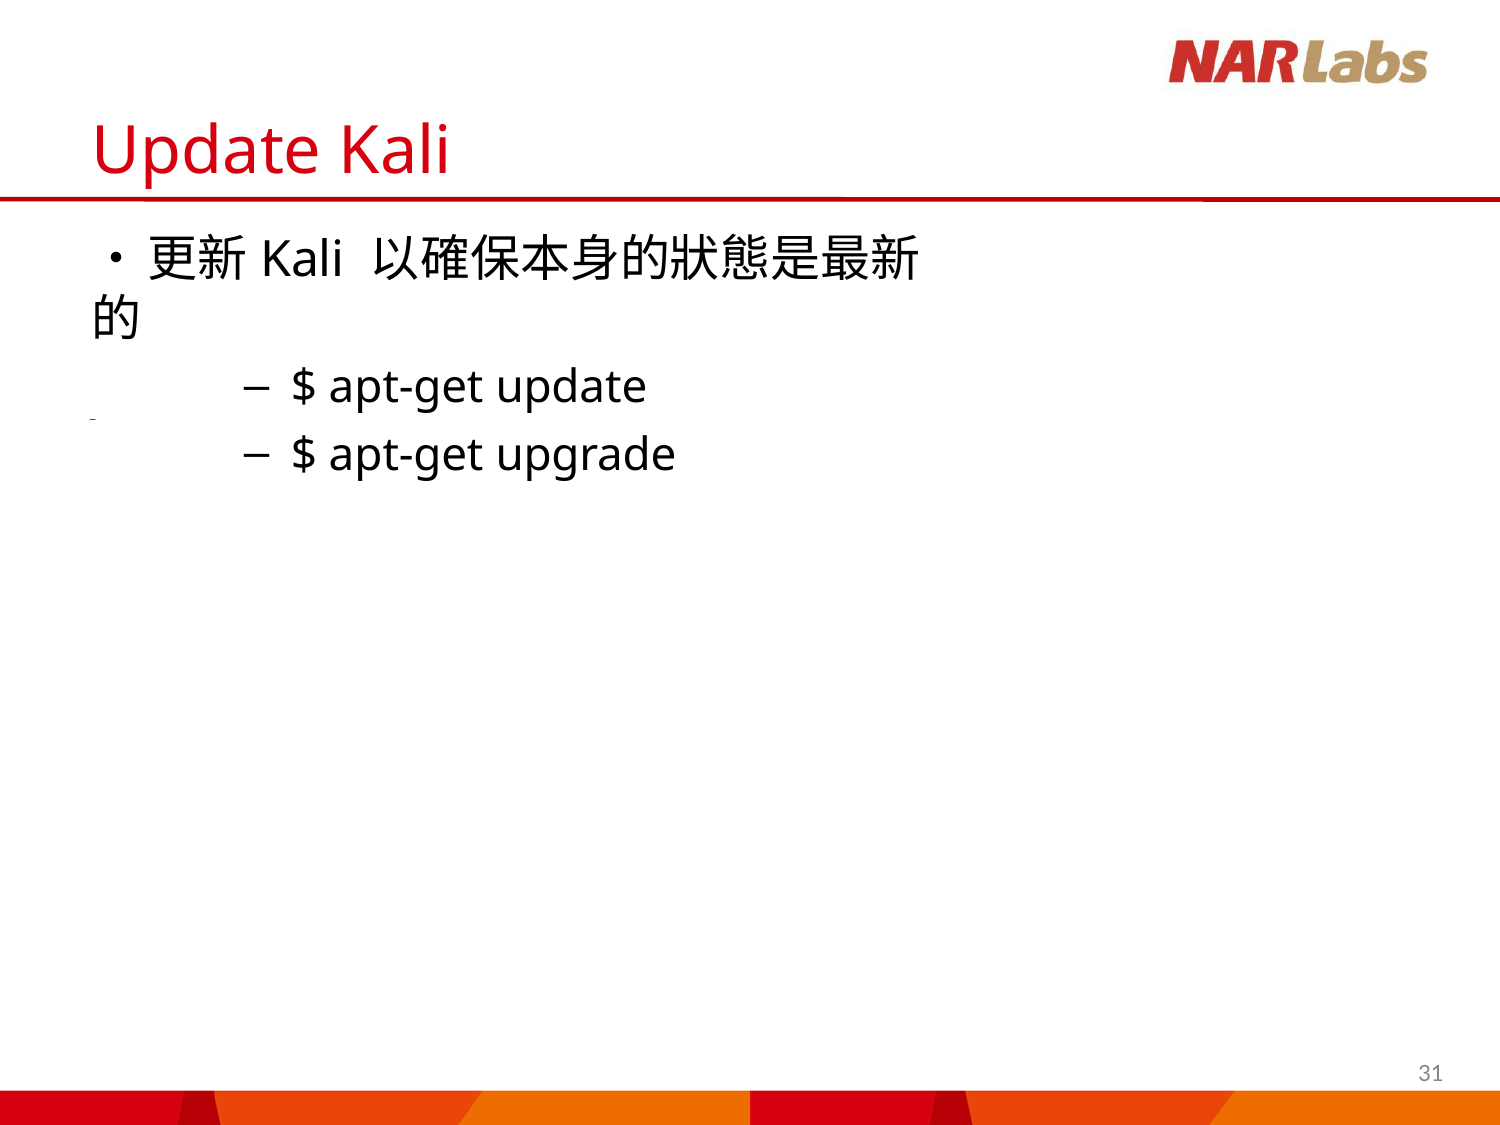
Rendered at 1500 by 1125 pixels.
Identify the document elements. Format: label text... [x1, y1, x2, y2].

text_box 31 [1414, 1056, 1448, 1090]
title Update Kali [89, 107, 1411, 189]
text_box • 更新Kali 以確保本身的狀態是最新的 $ apt-get update $ apt-get upgrade [89, 226, 948, 420]
